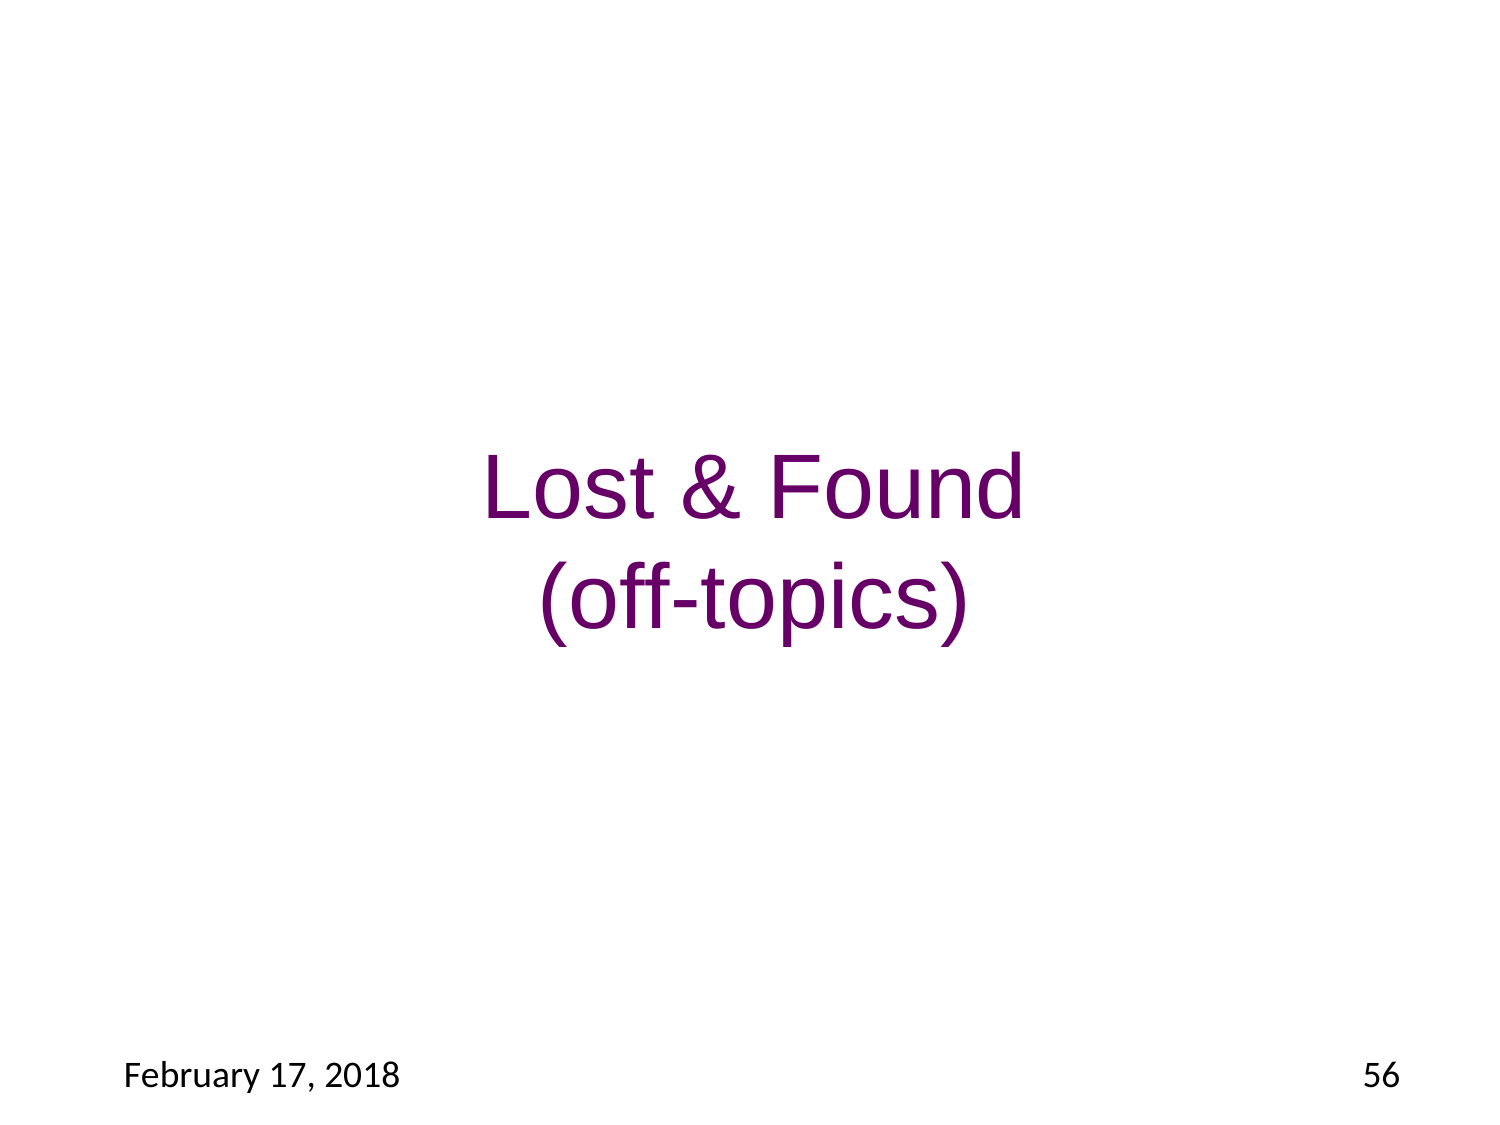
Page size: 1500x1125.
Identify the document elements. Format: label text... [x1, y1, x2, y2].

title Lost & Found (off-topics) [57, 97, 1453, 977]
